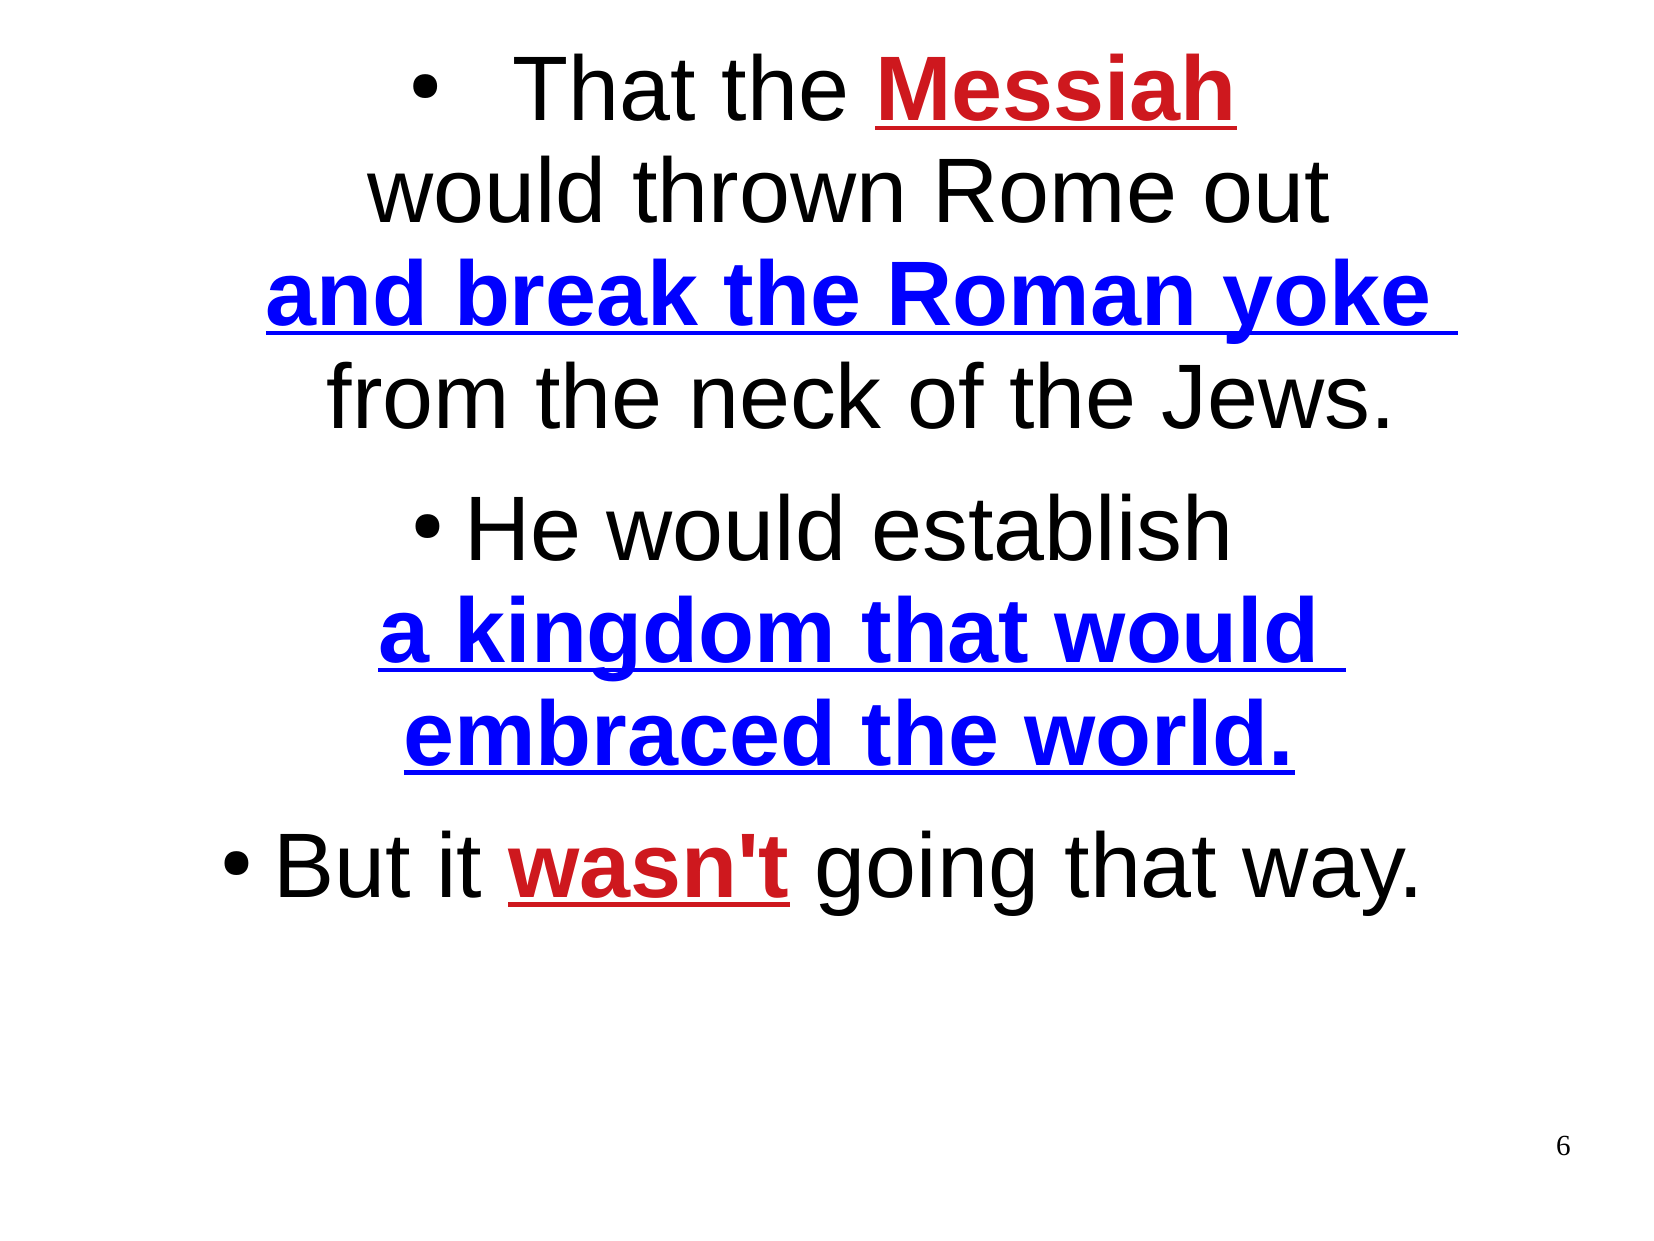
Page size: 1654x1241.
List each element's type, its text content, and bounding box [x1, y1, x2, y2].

list That the Messiah would thrown Rome out and break the Roman yoke from the neck of the Jews. He would establish a kingdom that would embraced the world. But it wasn't going that way. [82, 37, 1571, 1109]
